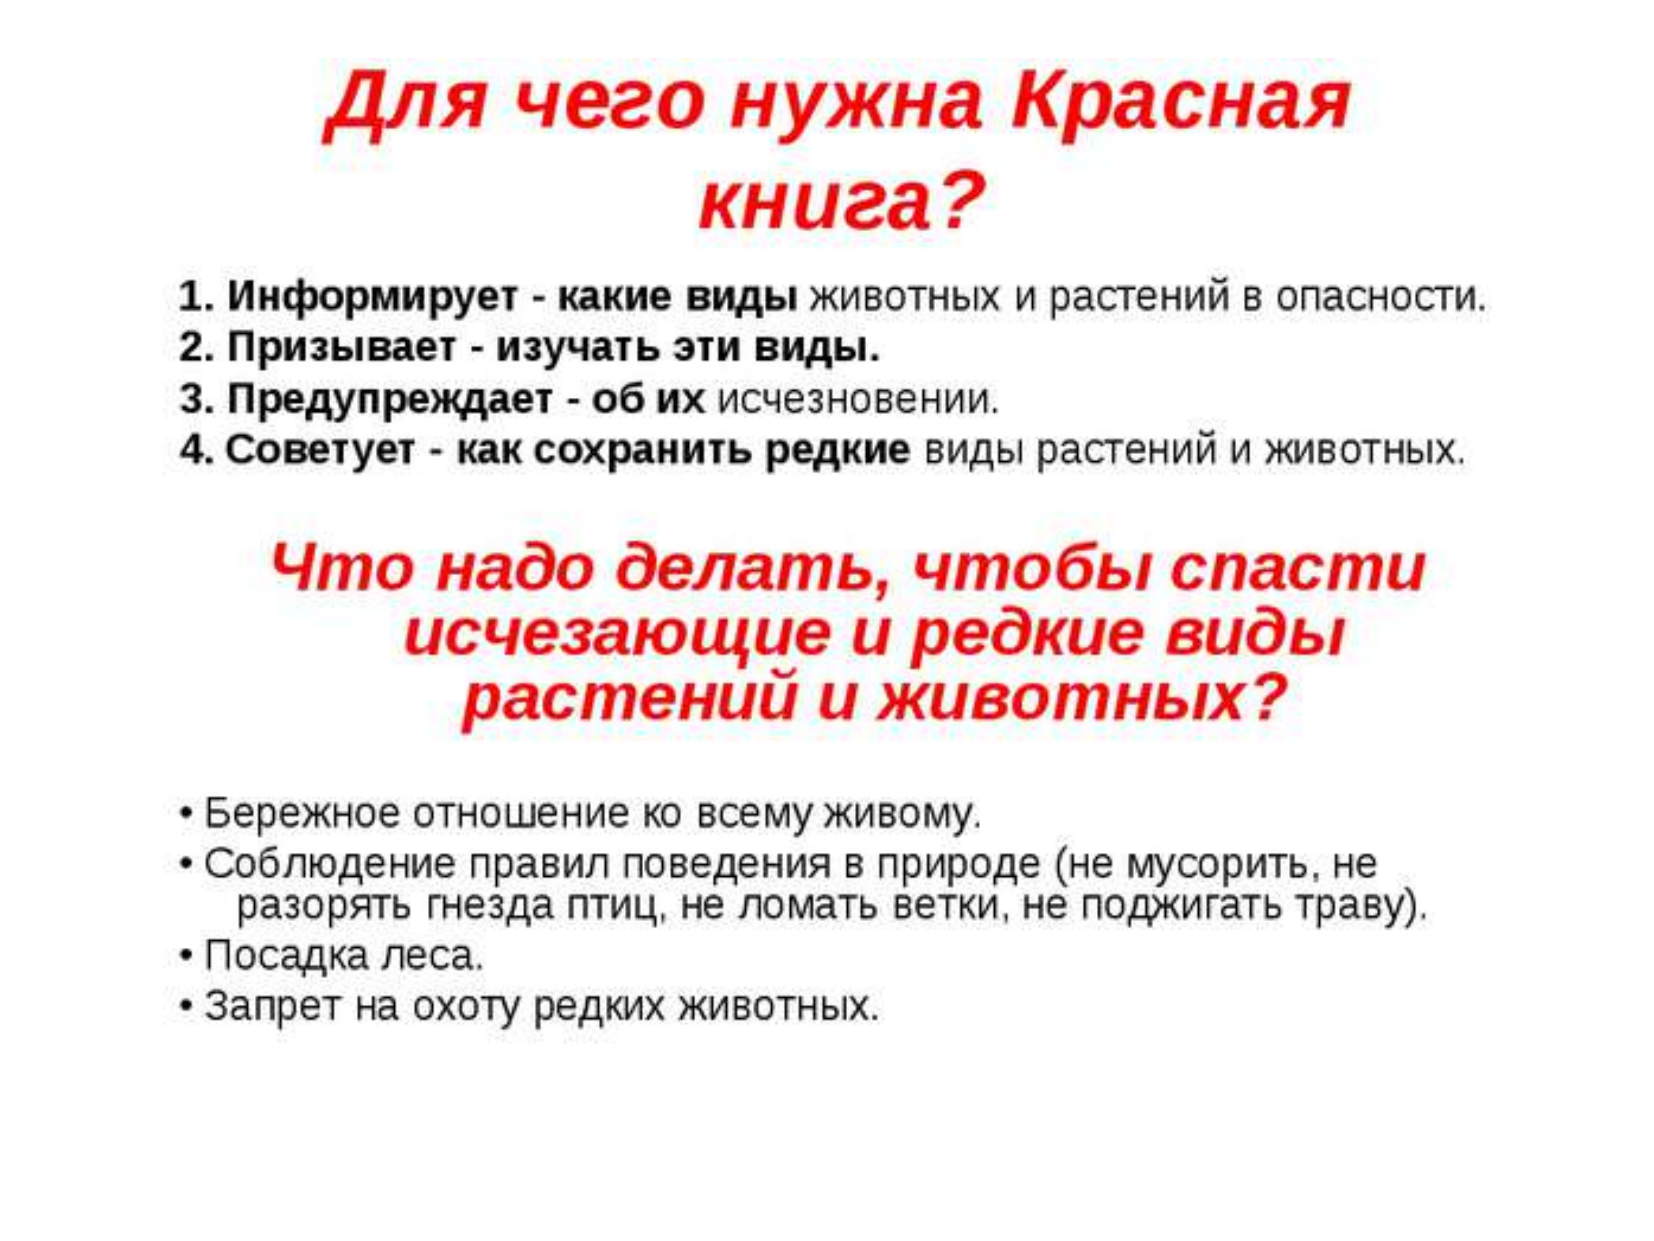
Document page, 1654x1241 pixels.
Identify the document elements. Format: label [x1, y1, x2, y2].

picture [88, 58, 1606, 1196]
